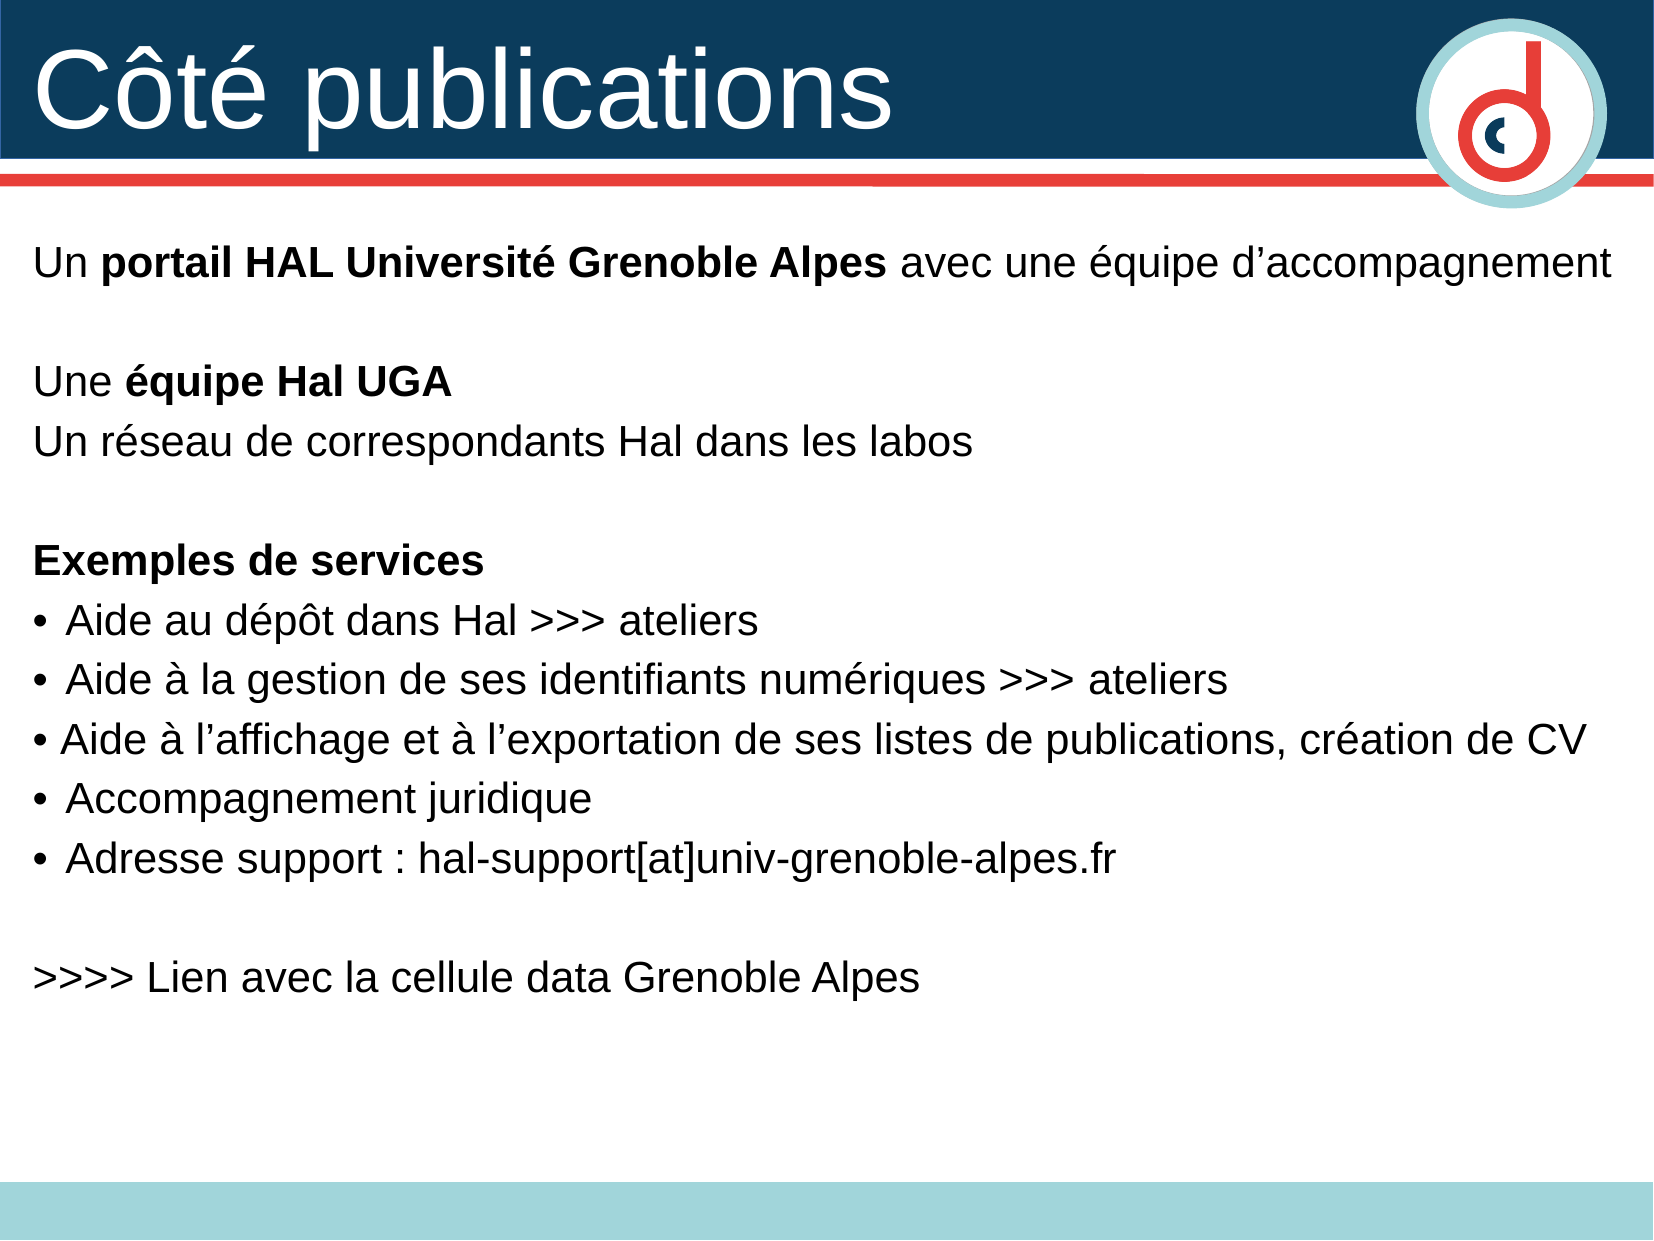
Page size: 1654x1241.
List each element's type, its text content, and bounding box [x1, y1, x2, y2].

list Un portail HAL Université Grenoble Alpes avec une équipe d’accompagnement Une équipe Hal UGA Un réseau de correspondants Hal dans les labos Exemples de services Aide au dépôt dans Hal >>> ateliers Aide à la gestion de ses identifiants numériques >>> ateliers Aide à l’affichage et à l’exportation de ses listes de publications, création de CV Accompagnement juridique Adresse support : hal-support[at]univ-grenoble-alpes.fr >>>> Lien avec la cellule data Grenoble Alpes [17, 230, 1642, 1048]
title Côté publications [17, 11, 1412, 159]
